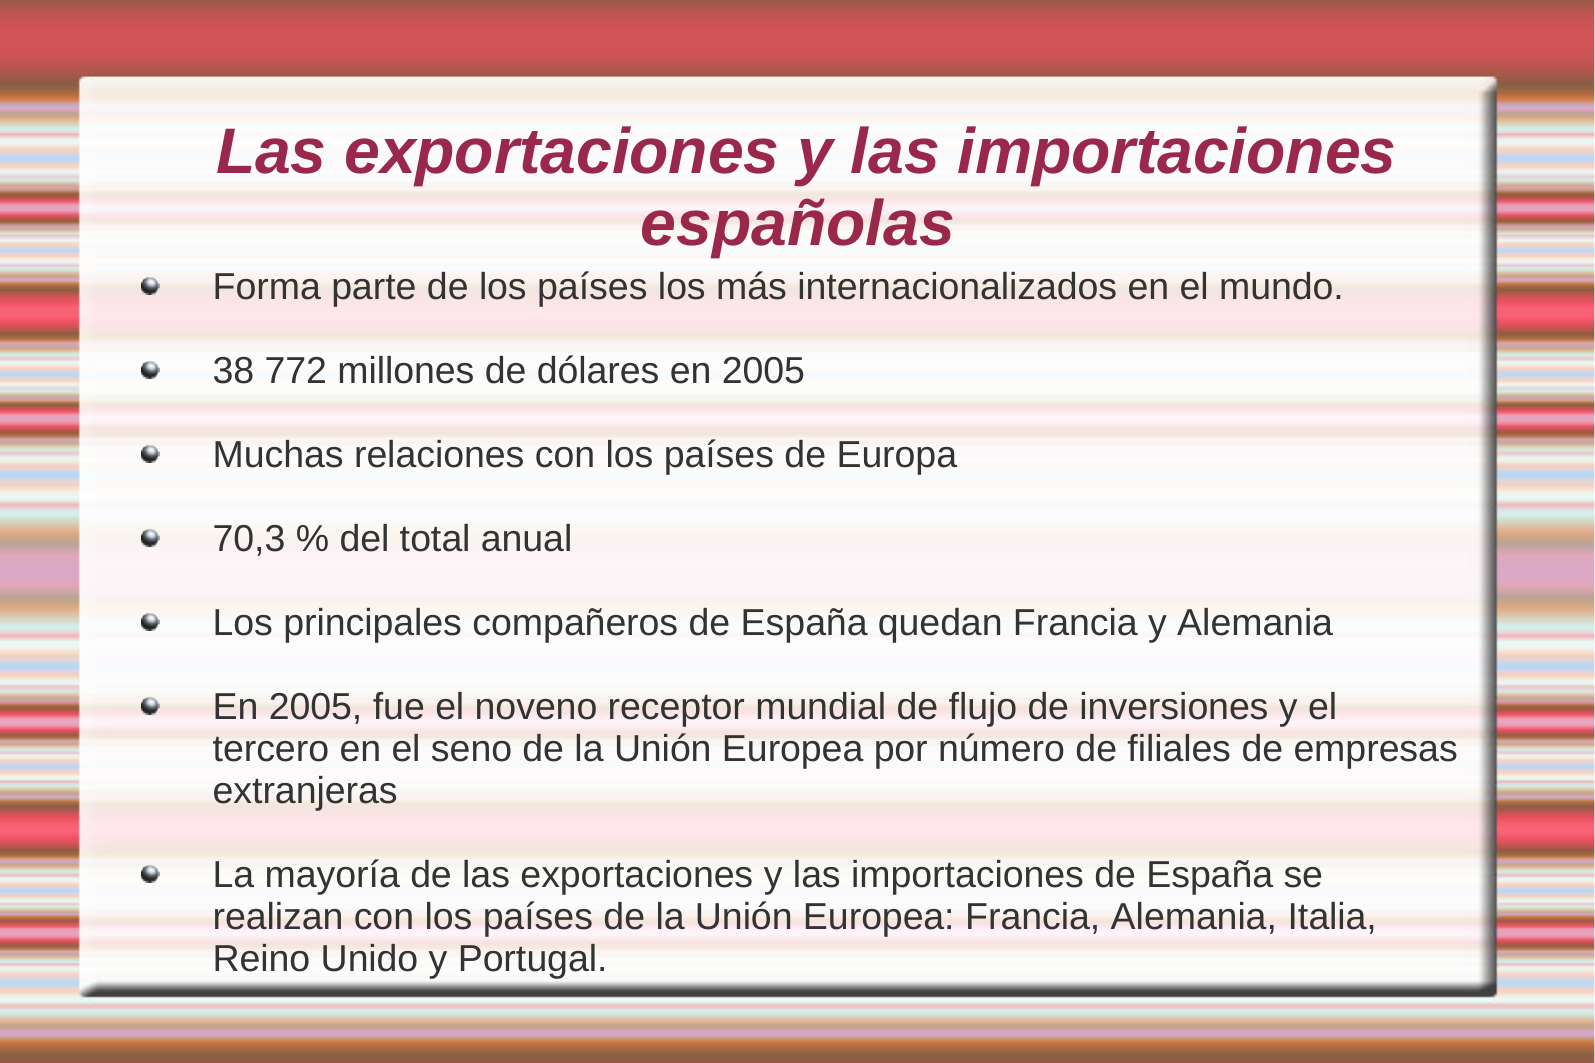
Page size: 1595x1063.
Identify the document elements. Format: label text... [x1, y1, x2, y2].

title Las exportaciones y las importaciones españolas [117, 98, 1479, 276]
list Forma parte de los países los más internacionalizados en el mundo. 38 772 millones de dólares en 2005 Muchas relaciones con los países de Europa 70,3 % del total anual Los principales compañeros de España quedan Francia y Alemania En 2005, fue el noveno receptor mundial de flujo de inversiones y el tercero en el seno de la Unión Europea por número de filiales de empresas extranjeras La mayoría de las exportaciones y las importaciones de España se realizan con los países de la Unión Europea: Francia, Alemania, Italia, Reino Unido y Portugal. [130, 265, 1462, 981]
picture [0, 0, 1595, 1063]
